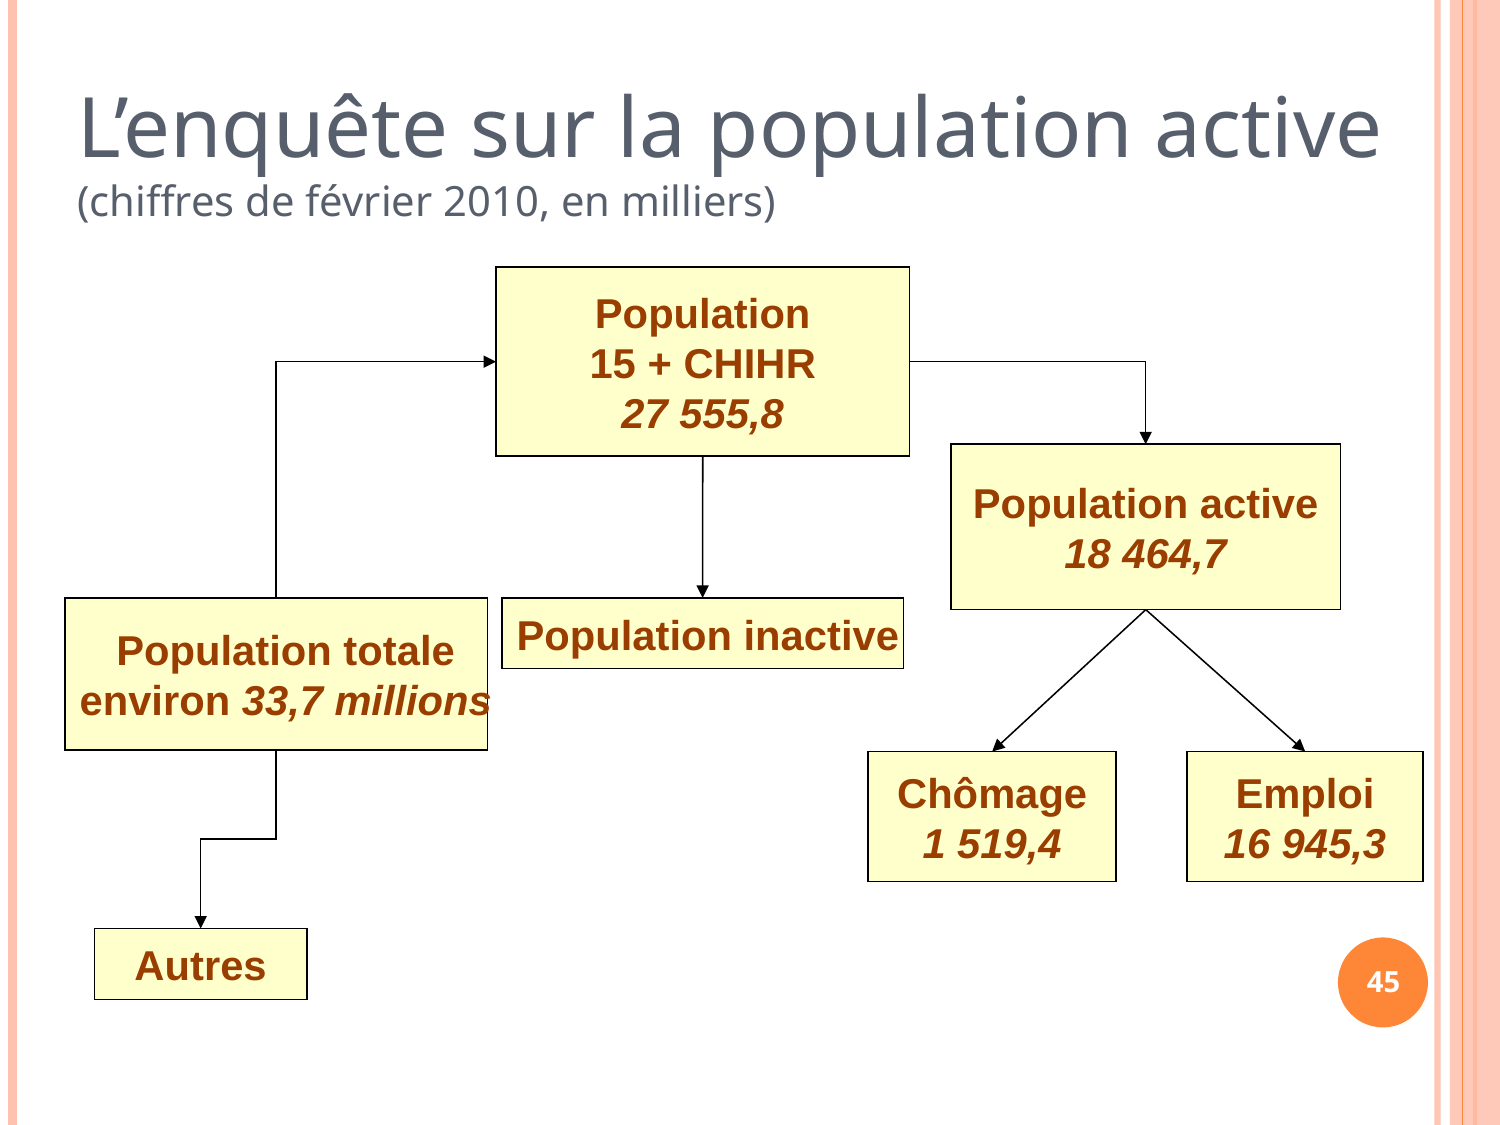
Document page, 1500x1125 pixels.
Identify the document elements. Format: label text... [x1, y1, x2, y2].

text_box Emploi 16 945,3 [1186, 751, 1424, 882]
slide_number <numéro> [1333, 940, 1434, 1027]
text_box Population totale environ 33,7 millions [64, 597, 488, 750]
text_box Population 15 + CHIHR 27 555,8 [496, 267, 910, 457]
text_box Chômage 1 519,4 [868, 751, 1117, 882]
text_box Population active 18 464,7 [950, 444, 1341, 610]
title L’enquête sur la population active (chiffres de février 2010, en milliers) [62, 37, 1450, 232]
text_box Population inactive [501, 597, 904, 669]
text_box Autres [94, 928, 307, 1000]
